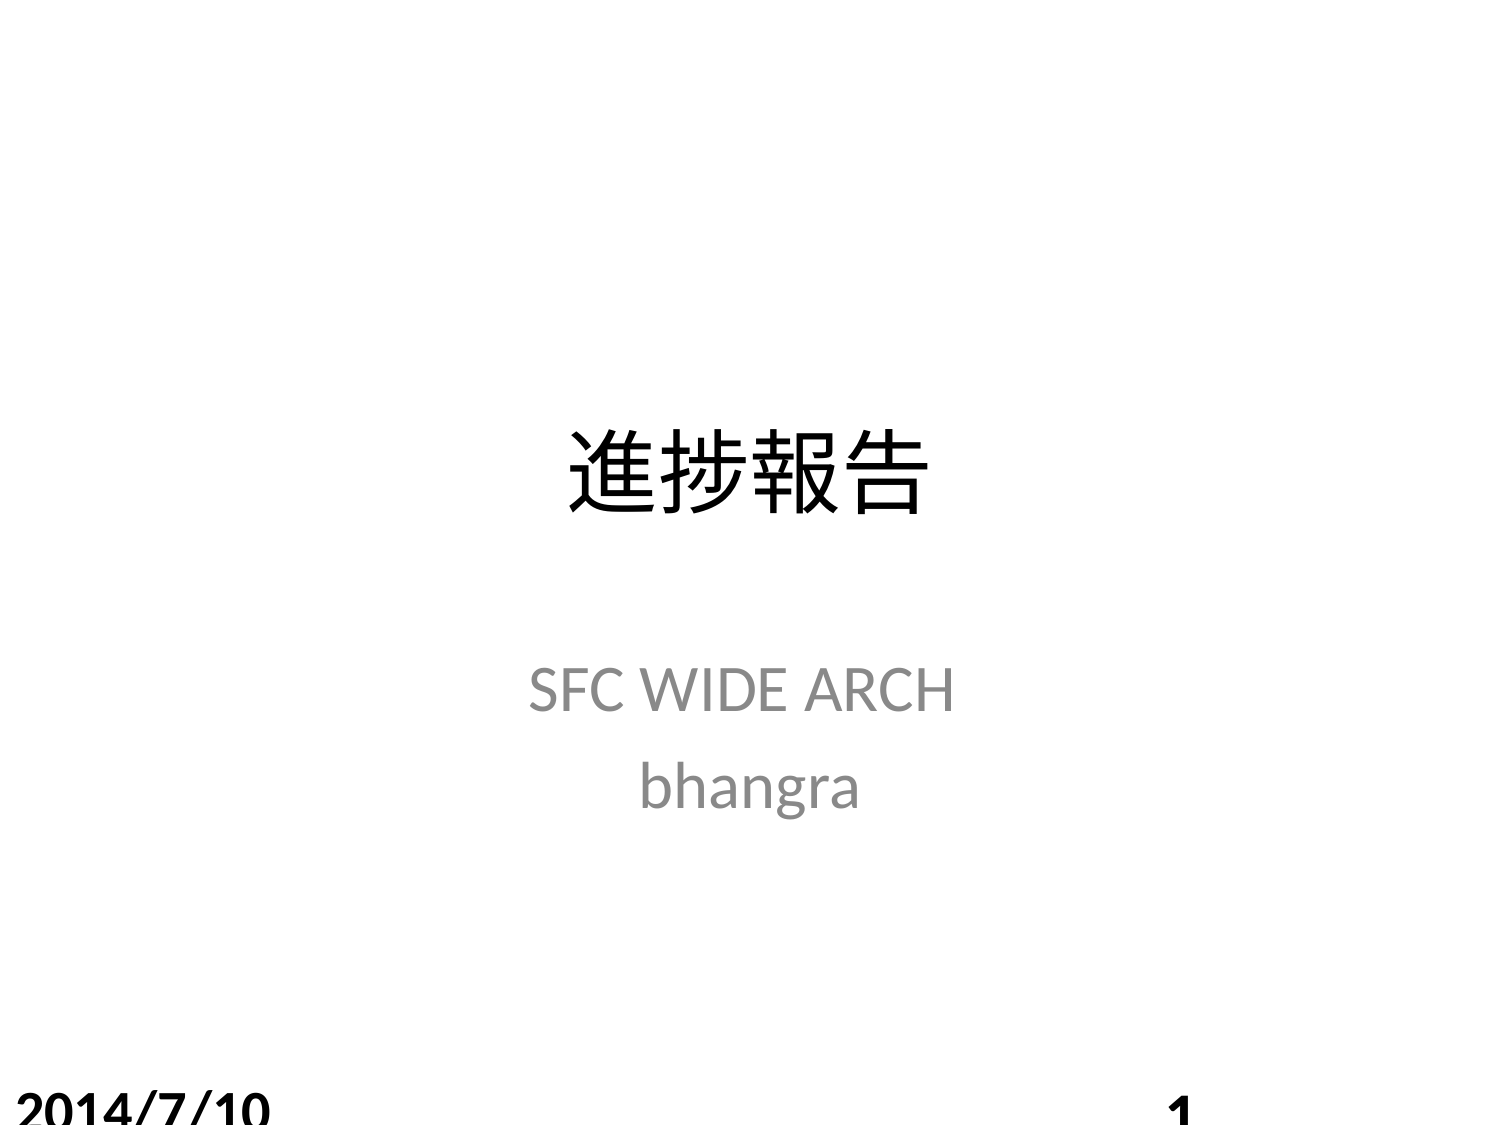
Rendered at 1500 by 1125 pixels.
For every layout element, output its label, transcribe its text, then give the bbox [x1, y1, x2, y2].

subtitle SFC WIDE ARCH bhangra [225, 637, 1276, 925]
text_box 1 [1149, 1065, 1500, 1125]
text_box 2014/7/10 [0, 1065, 351, 1125]
title 進捗報告 [112, 349, 1388, 591]
